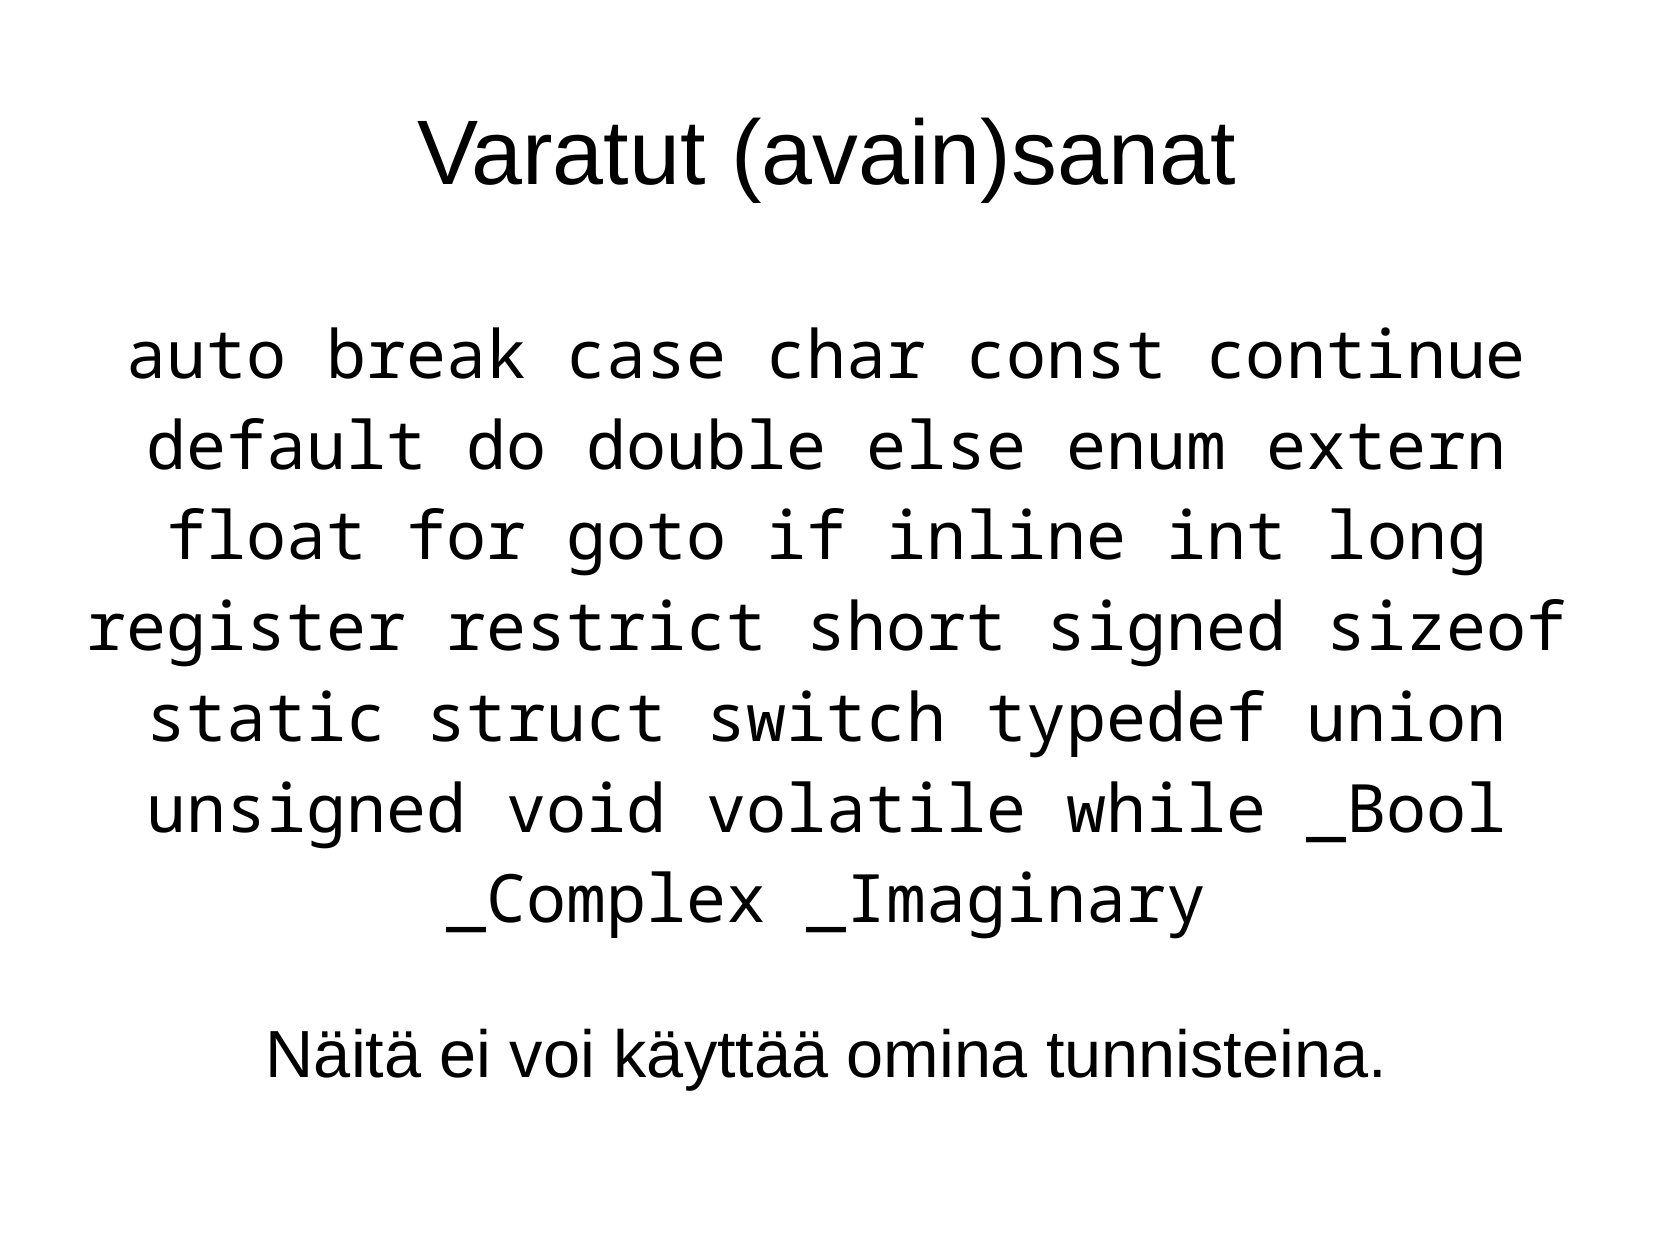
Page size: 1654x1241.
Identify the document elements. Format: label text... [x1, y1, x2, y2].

subtitle auto break case char const continue default do double else enum extern float for goto if inline int long register restrict short signed sizeof static struct switch typedef union unsigned void volatile while _Bool _Complex _Imaginary Näitä ei voi käyttää omina tunnisteina. [82, 297, 1571, 1102]
title Varatut (avain)sanat [82, 49, 1571, 257]
